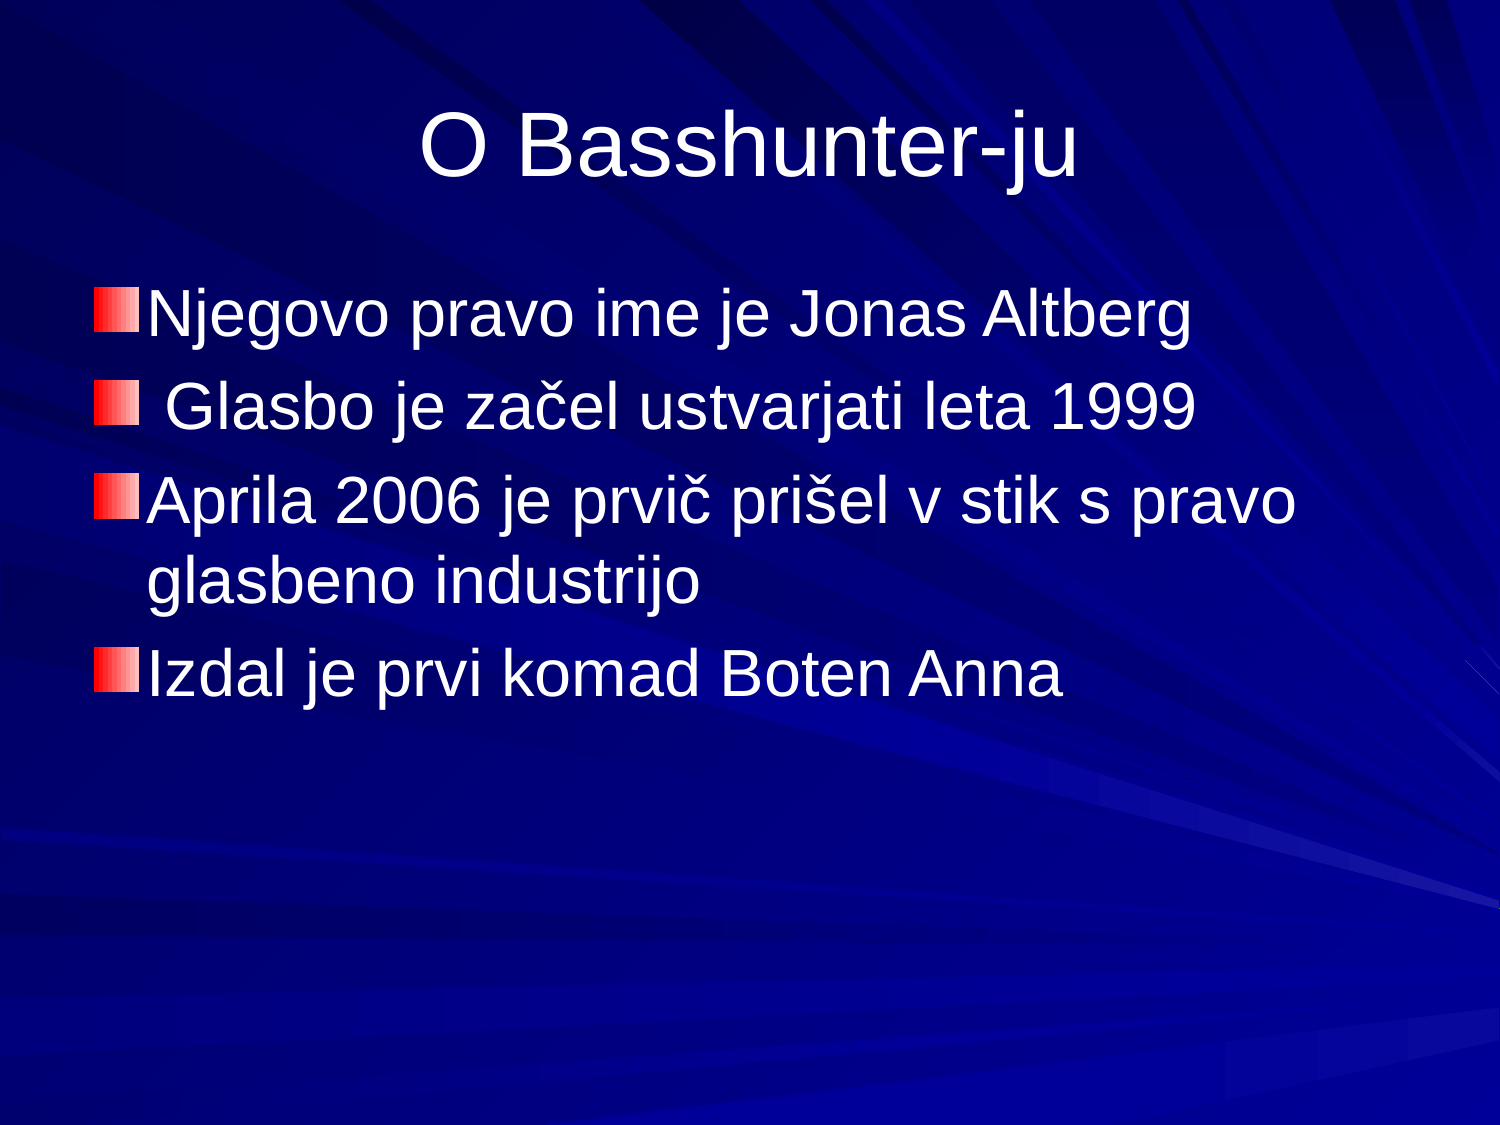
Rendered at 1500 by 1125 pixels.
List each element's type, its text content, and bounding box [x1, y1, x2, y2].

list Njegovo pravo ime je Jonas Altberg Glasbo je začel ustvarjati leta 1999 Aprila 2006 je prvič prišel v stik s pravo glasbeno industrijo Izdal je prvi komad Boten Anna [75, 262, 1425, 1006]
title O Basshunter-ju [75, 45, 1425, 234]
